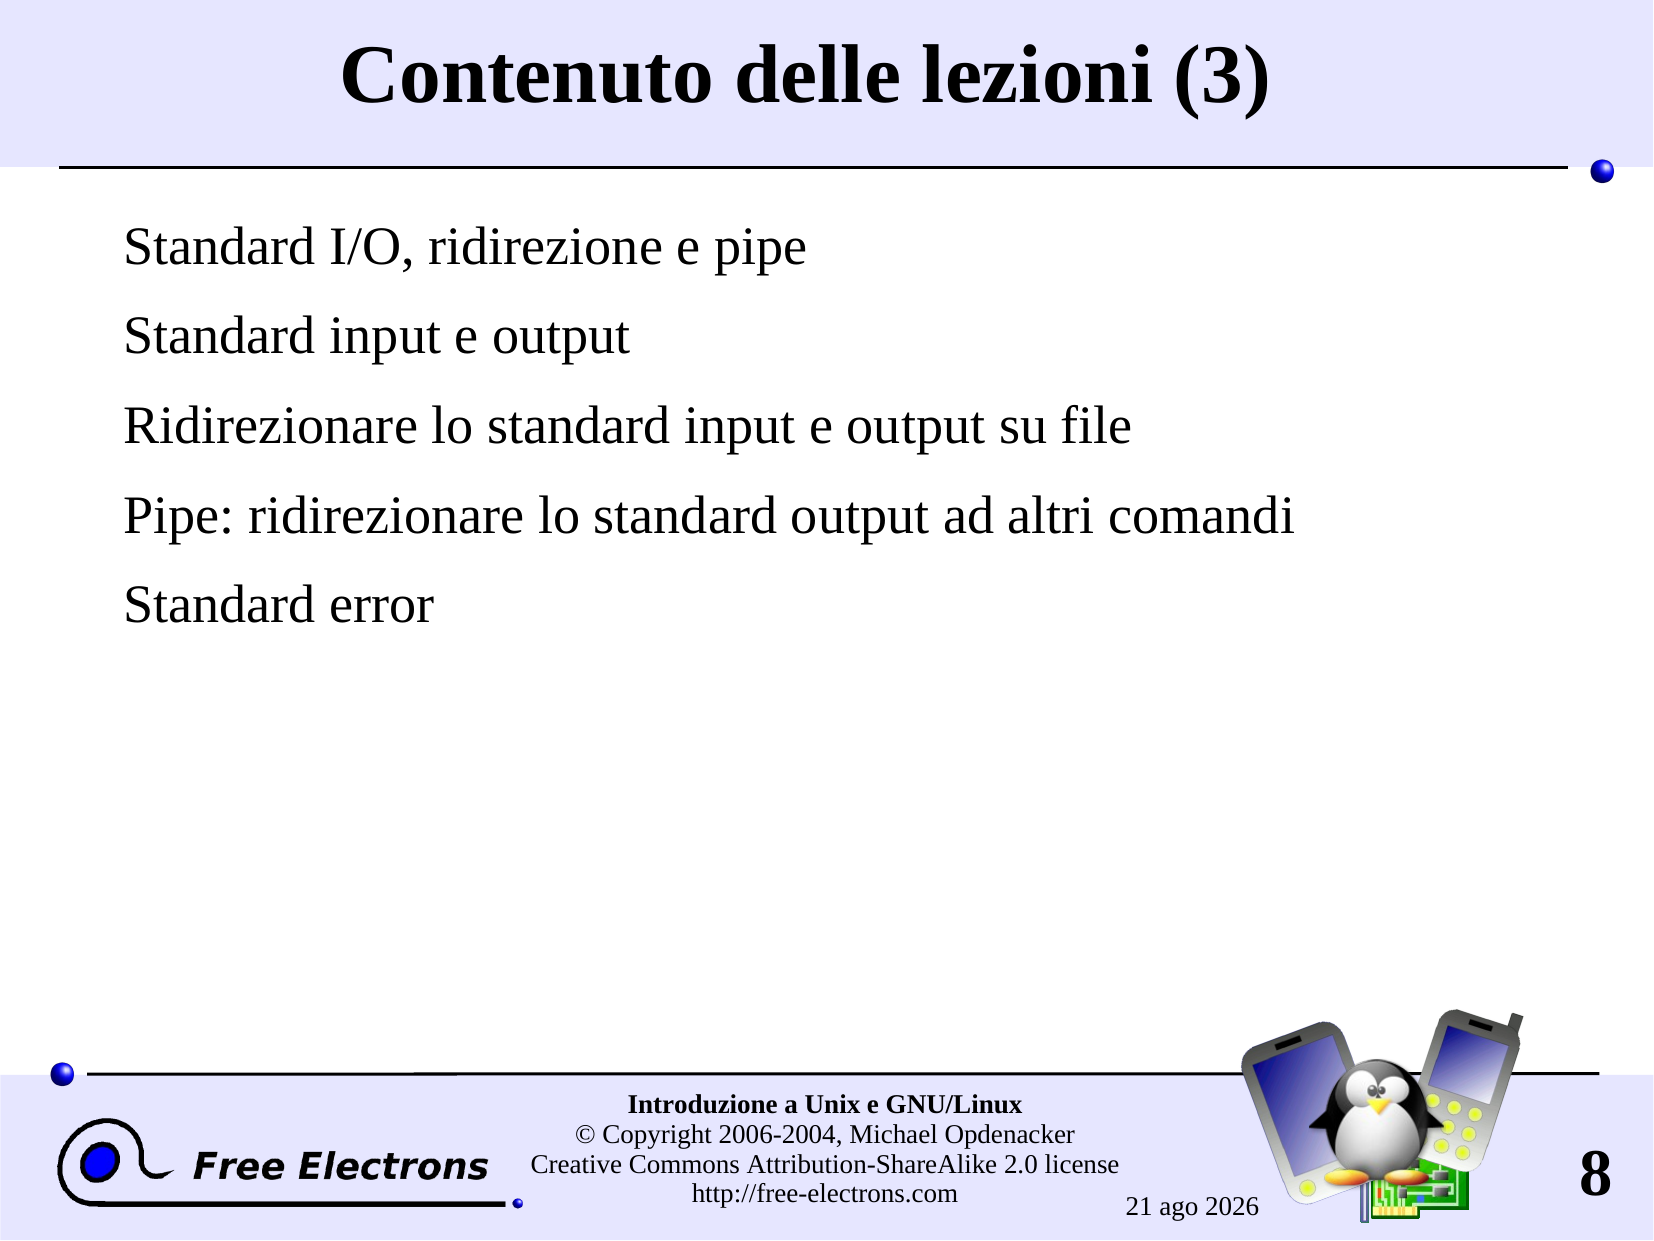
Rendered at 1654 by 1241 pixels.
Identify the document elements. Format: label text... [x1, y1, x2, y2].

picture [50, 1107, 527, 1216]
list Standard I/O, ridirezione e pipe Standard input e output Ridirezionare lo standard input e output su file Pipe: ridirezionare lo standard output ad altri comandi Standard error [105, 216, 1518, 1066]
title Contenuto delle lezioni (3) [60, 20, 1551, 130]
picture [1231, 1007, 1538, 1241]
